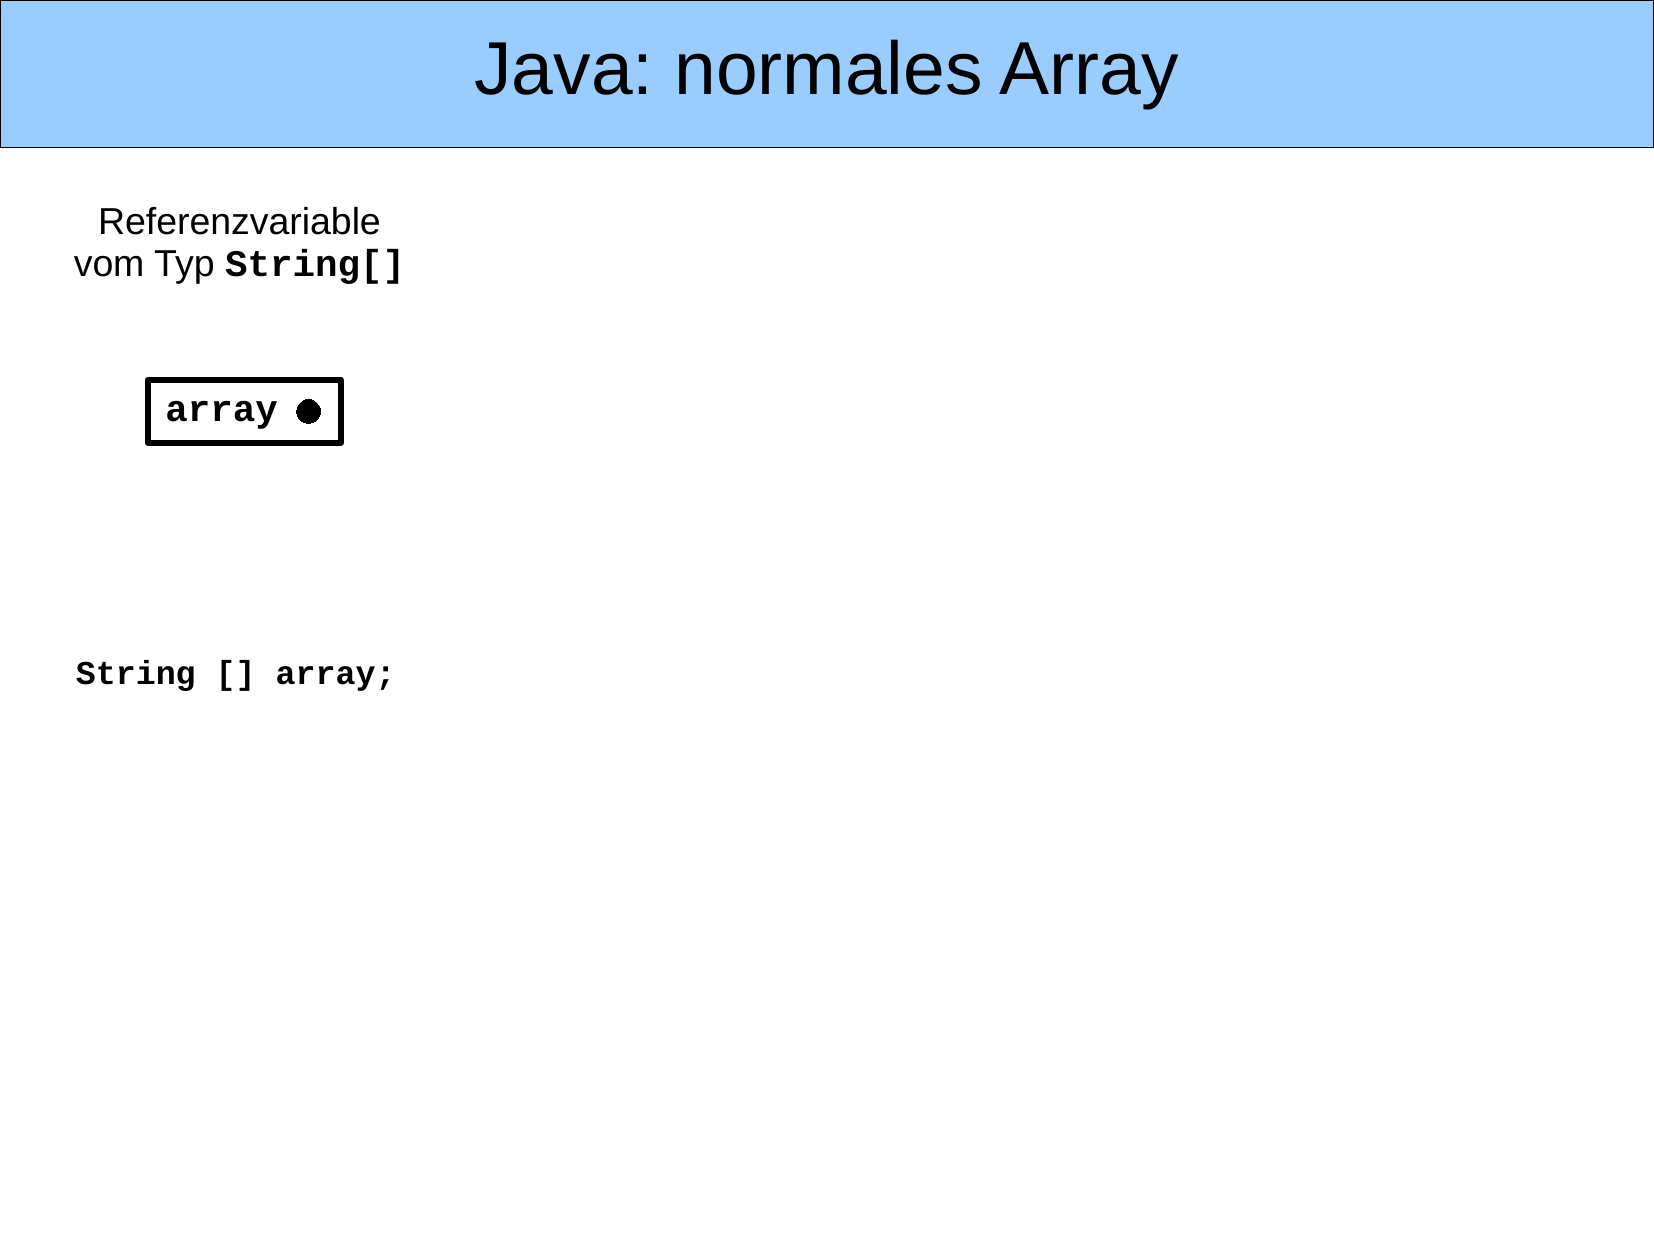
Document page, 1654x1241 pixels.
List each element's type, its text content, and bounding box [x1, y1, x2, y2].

text_box Java: normales Array [459, 19, 1194, 119]
text_box Referenzvariable vom Typ String[] [59, 193, 420, 296]
text_box array [147, 379, 341, 443]
text_box [296, 399, 321, 424]
text_box String [] array; [61, 649, 411, 740]
text_box [0, 0, 1654, 148]
